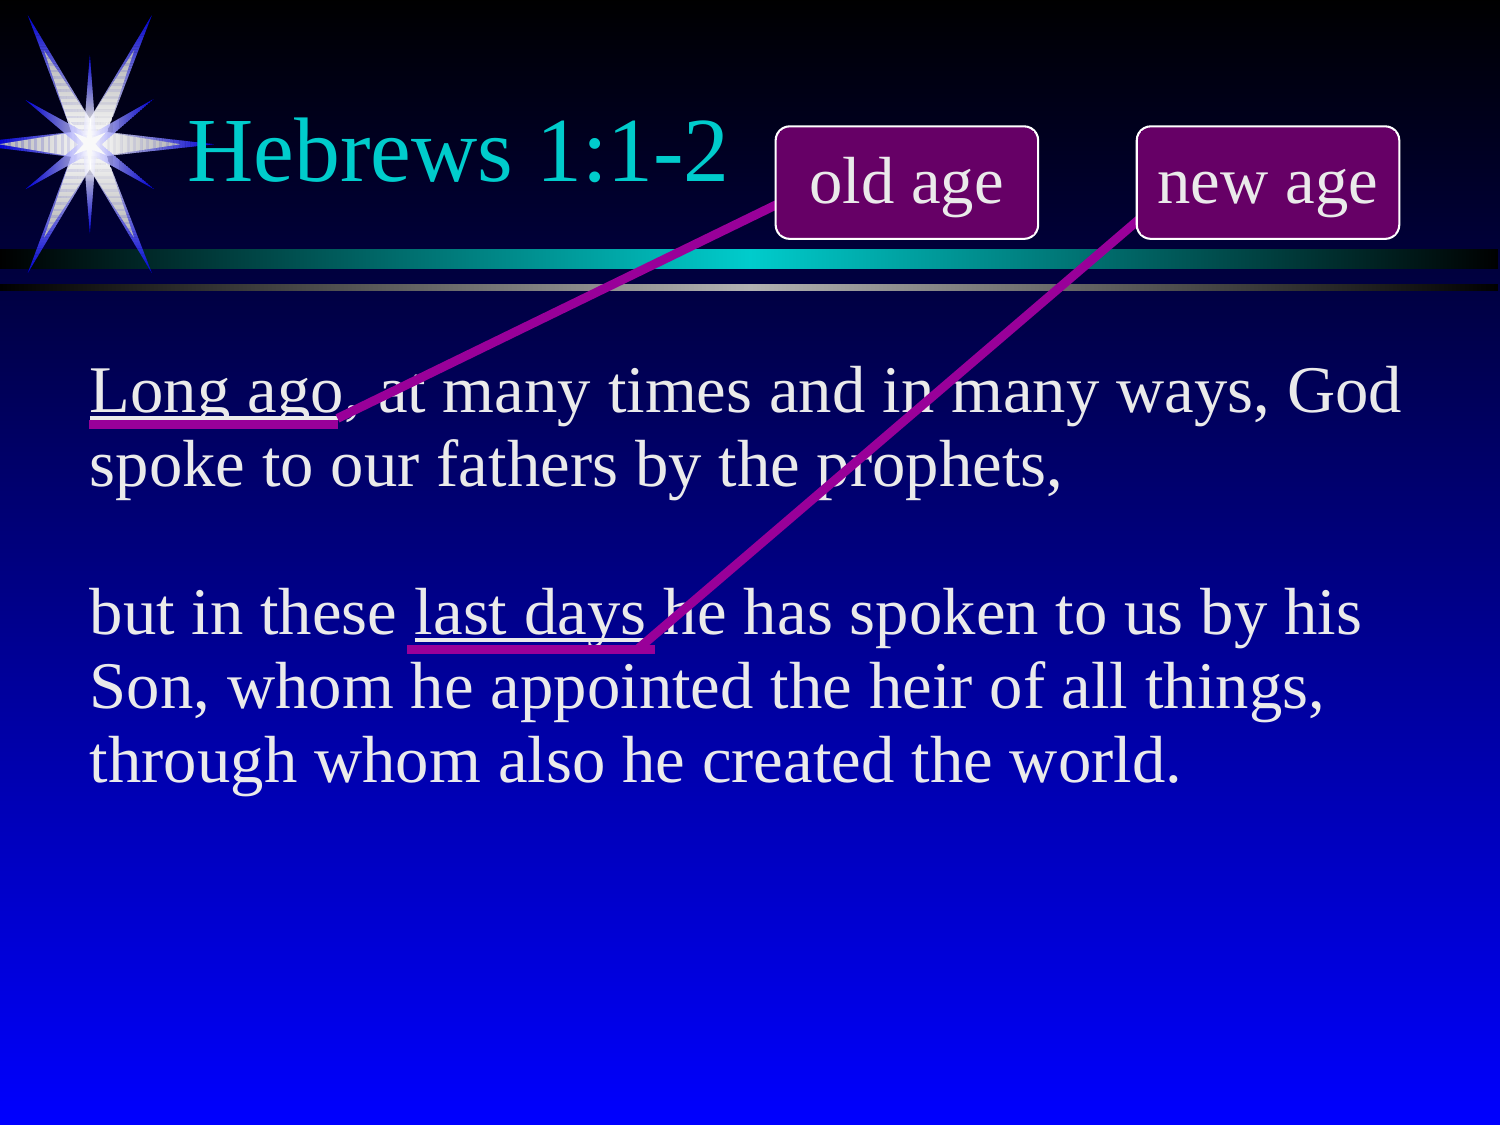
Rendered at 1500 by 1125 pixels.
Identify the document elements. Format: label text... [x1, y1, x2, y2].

text_box Long ago, at many times and in many ways, God spoke to our fathers by the prophets, but in these last days he has spoken to us by his Son, whom he appointed the heir of all things, through whom also he created the world. [75, 345, 1463, 964]
title Hebrews 1:1-2 [187, 56, 1463, 244]
text_box new age [1141, 131, 1396, 235]
text_box old age [780, 131, 1035, 235]
text_box [775, 126, 1039, 239]
text_box [1136, 126, 1400, 239]
